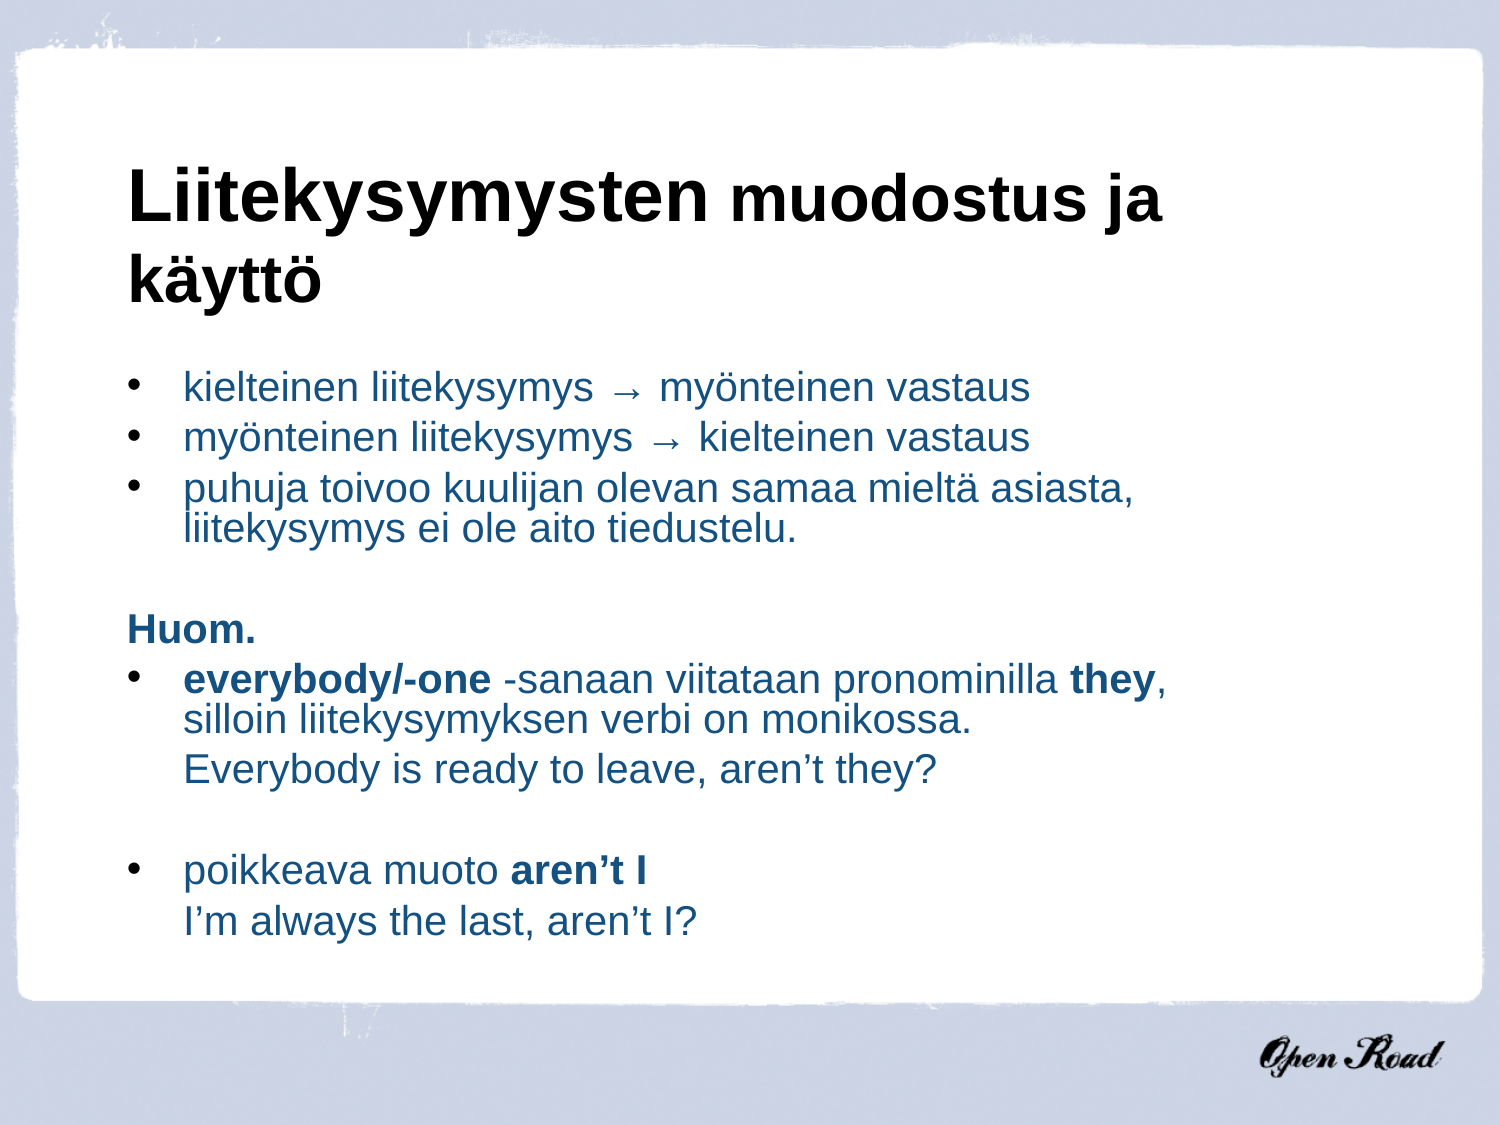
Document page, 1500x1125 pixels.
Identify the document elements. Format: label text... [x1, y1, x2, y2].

title Liitekysymysten muodostus ja käyttö [112, 137, 1388, 325]
list kielteinen liitekysymys → myönteinen vastaus myönteinen liitekysymys → kielteinen vastaus puhuja toivoo kuulijan olevan samaa mieltä asiasta, liitekysymys ei ole aito tiedustelu. Huom. everybody/-one -sanaan viitataan pronominilla they, silloin liitekysymyksen verbi on monikossa. Everybody is ready to leave, aren’t they? poikkeava muoto aren’t I I’m always the last, aren’t I? [112, 361, 1282, 977]
picture [0, 0, 1500, 1125]
